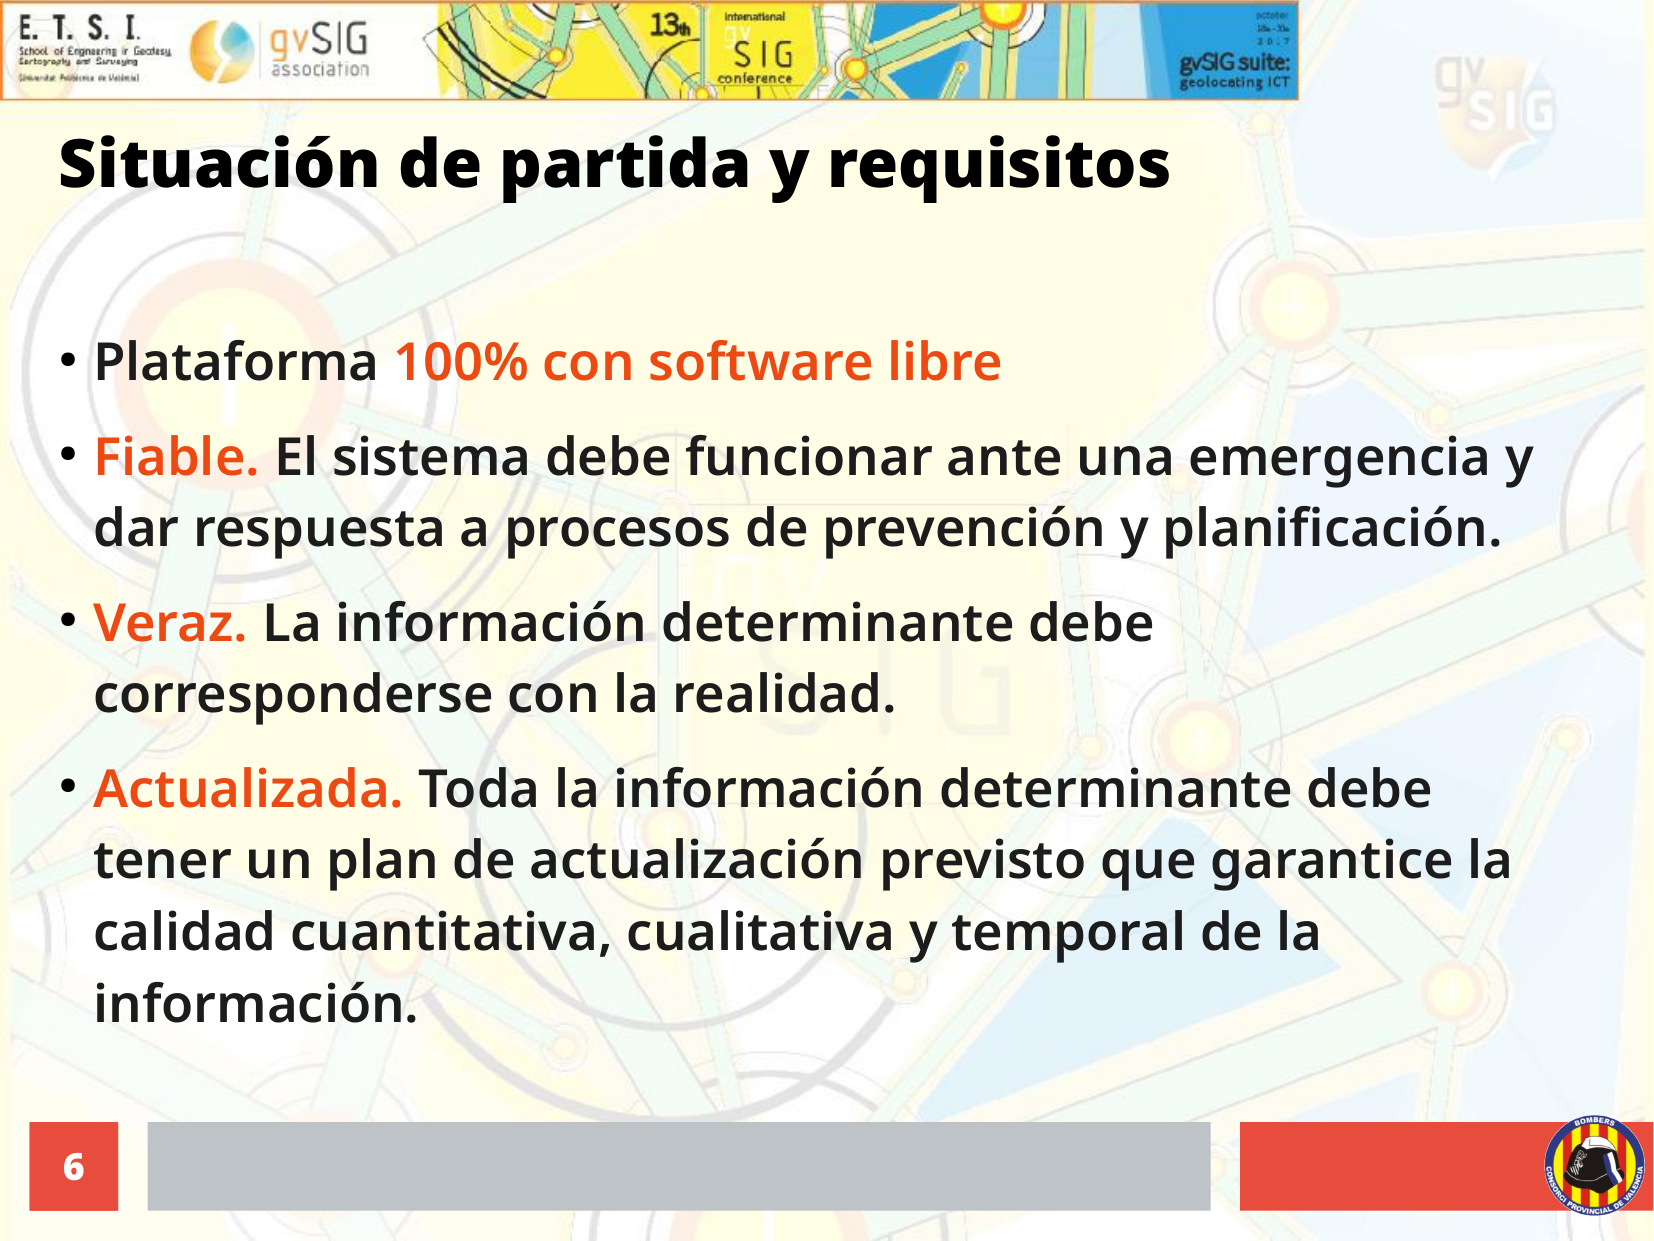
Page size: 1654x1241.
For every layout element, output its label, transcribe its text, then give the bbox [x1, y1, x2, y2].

picture [0, 0, 1654, 1241]
list Plataforma 100% con software libre Fiable. El sistema debe funcionar ante una emergencia y dar respuesta a procesos de prevención y planificación. Veraz. La información determinante debe corresponderse con la realidad. Actualizada. Toda la información determinante debe tener un plan de actualización previsto que garantice la calidad cuantitativa, cualitativa y temporal de la información. [59, 324, 1565, 1093]
title Situación de partida y requisitos [59, 59, 1595, 207]
